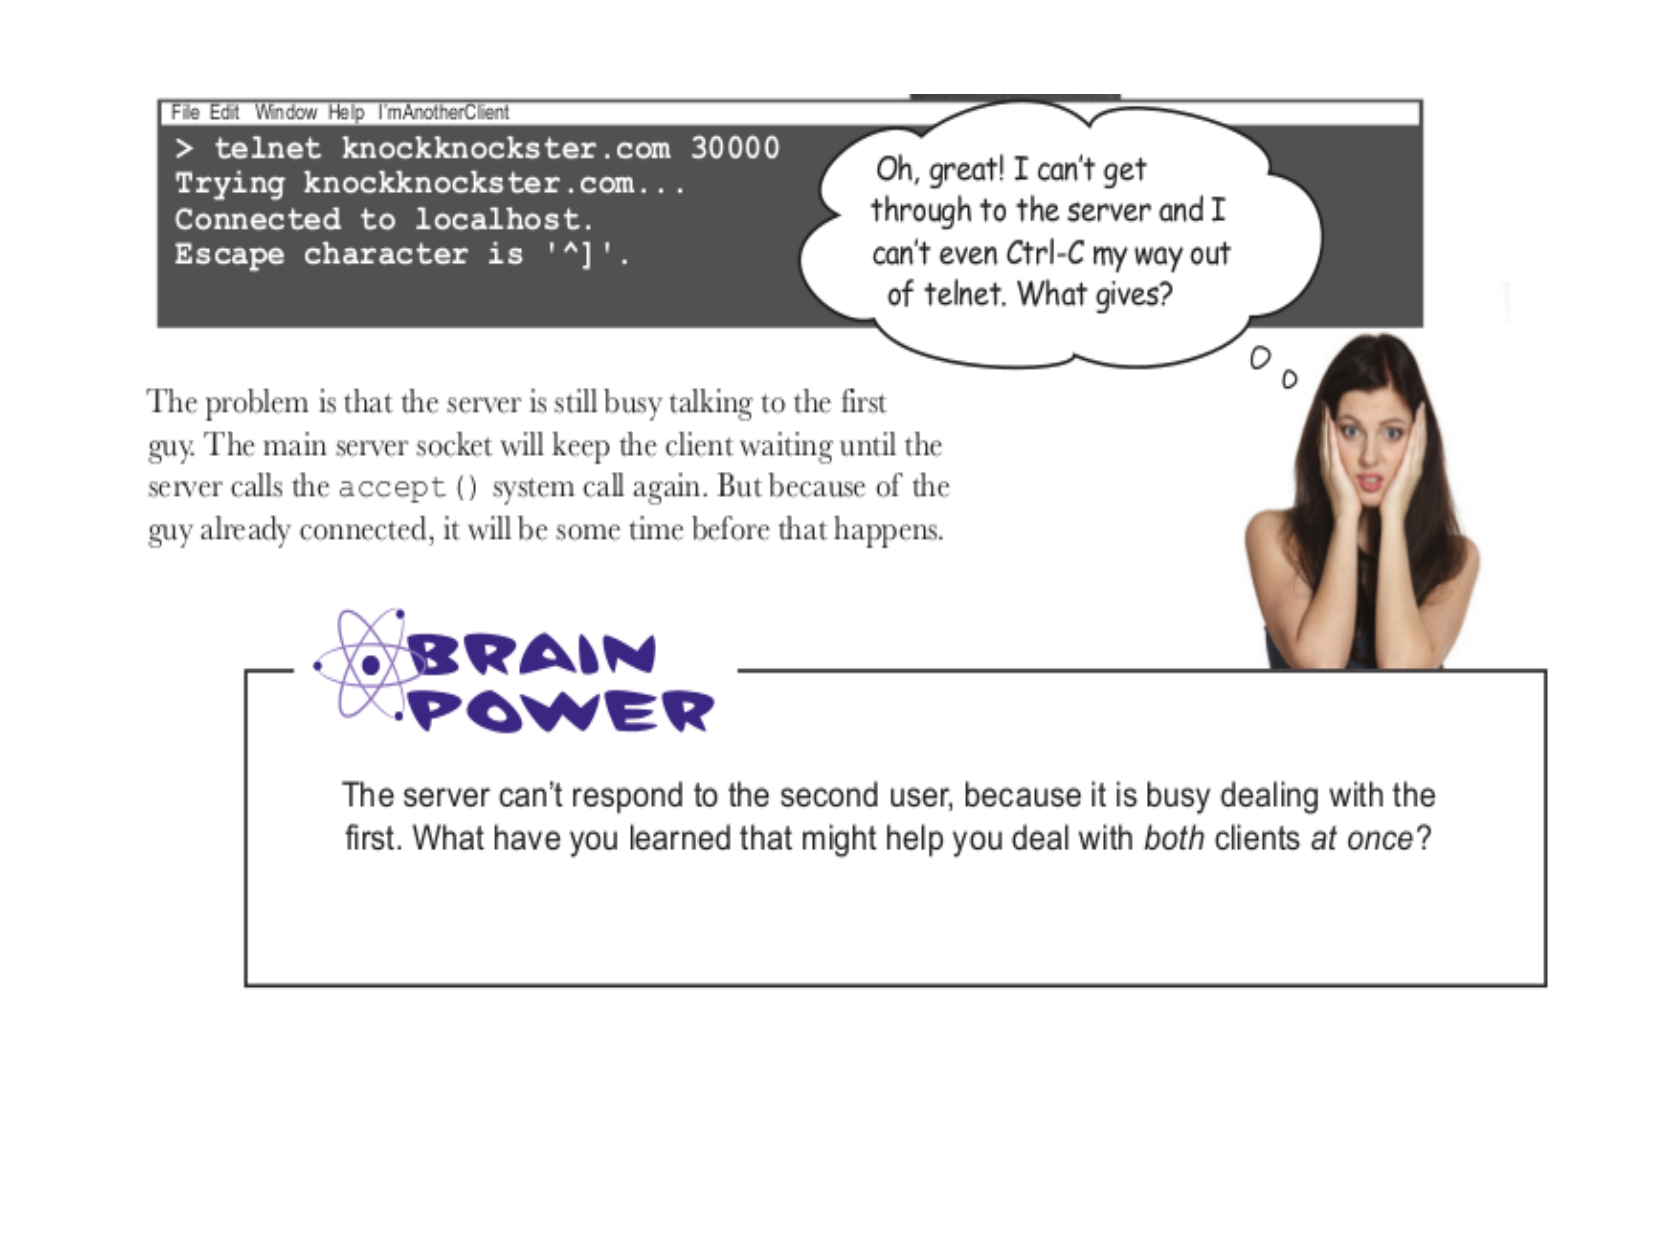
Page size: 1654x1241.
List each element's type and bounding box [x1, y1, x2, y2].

picture [141, 94, 1571, 1016]
